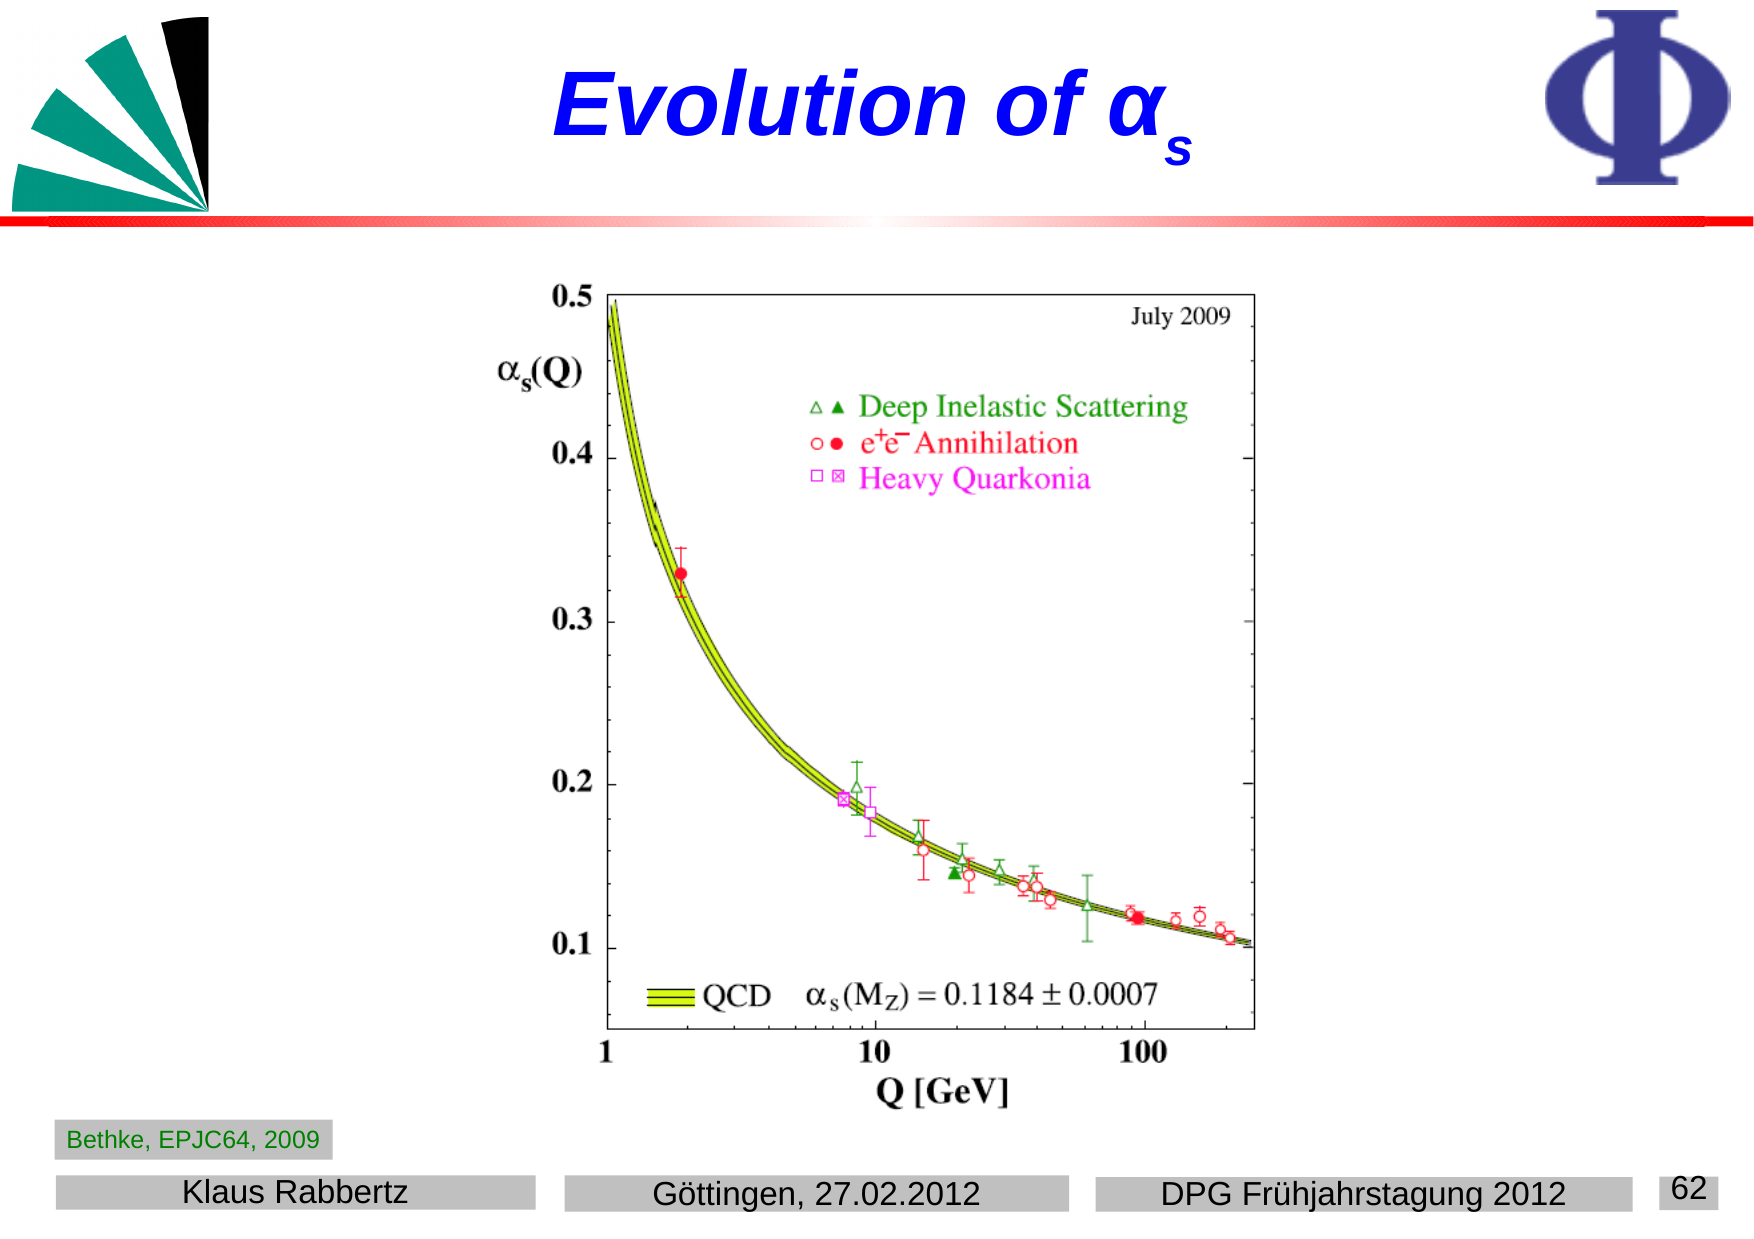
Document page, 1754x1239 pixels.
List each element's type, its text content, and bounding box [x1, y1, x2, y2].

picture [1545, 10, 1731, 185]
picture [12, 17, 209, 214]
title Evolution of αs [220, 22, 1525, 207]
picture [487, 273, 1266, 1125]
text_box Bethke, EPJC64, 2009 [54, 1119, 333, 1160]
